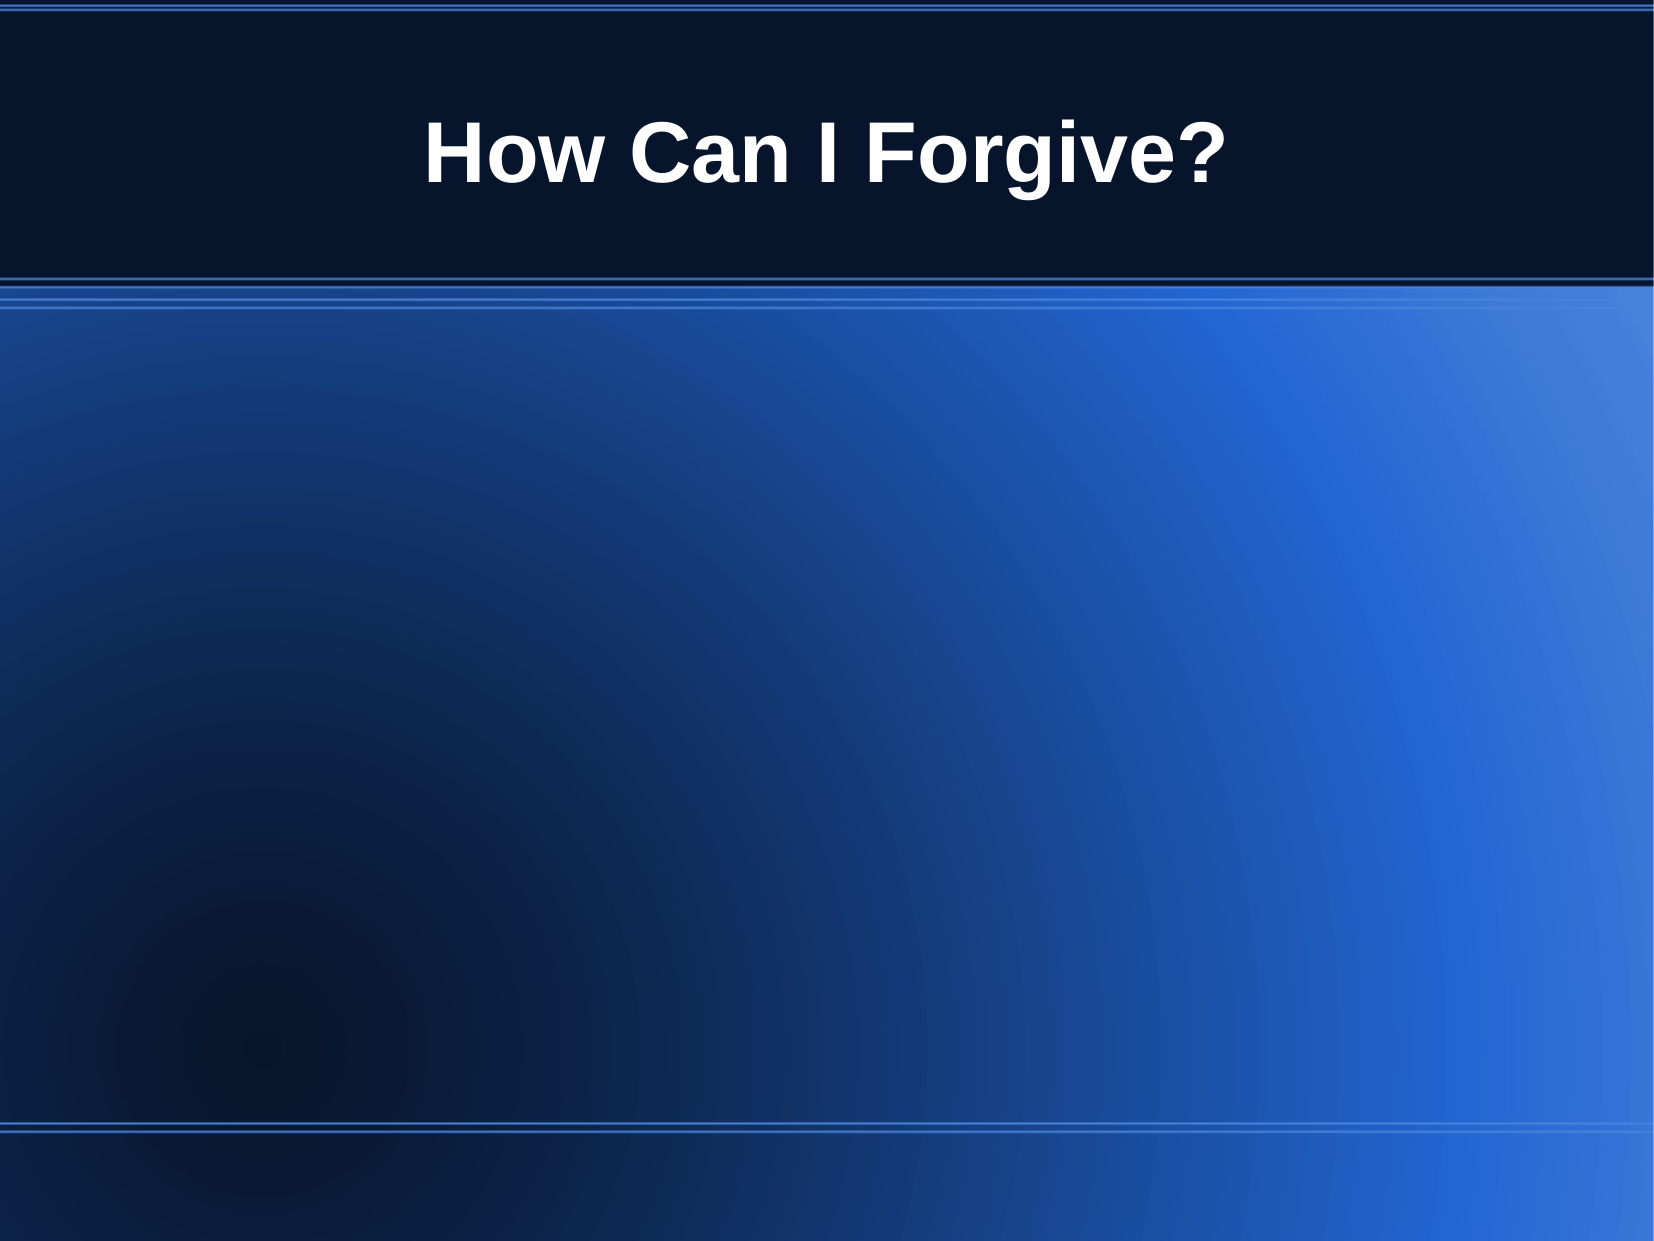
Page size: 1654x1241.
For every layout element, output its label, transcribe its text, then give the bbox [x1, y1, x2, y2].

picture [0, 0, 1654, 1241]
title How Can I Forgive? [82, 49, 1571, 257]
